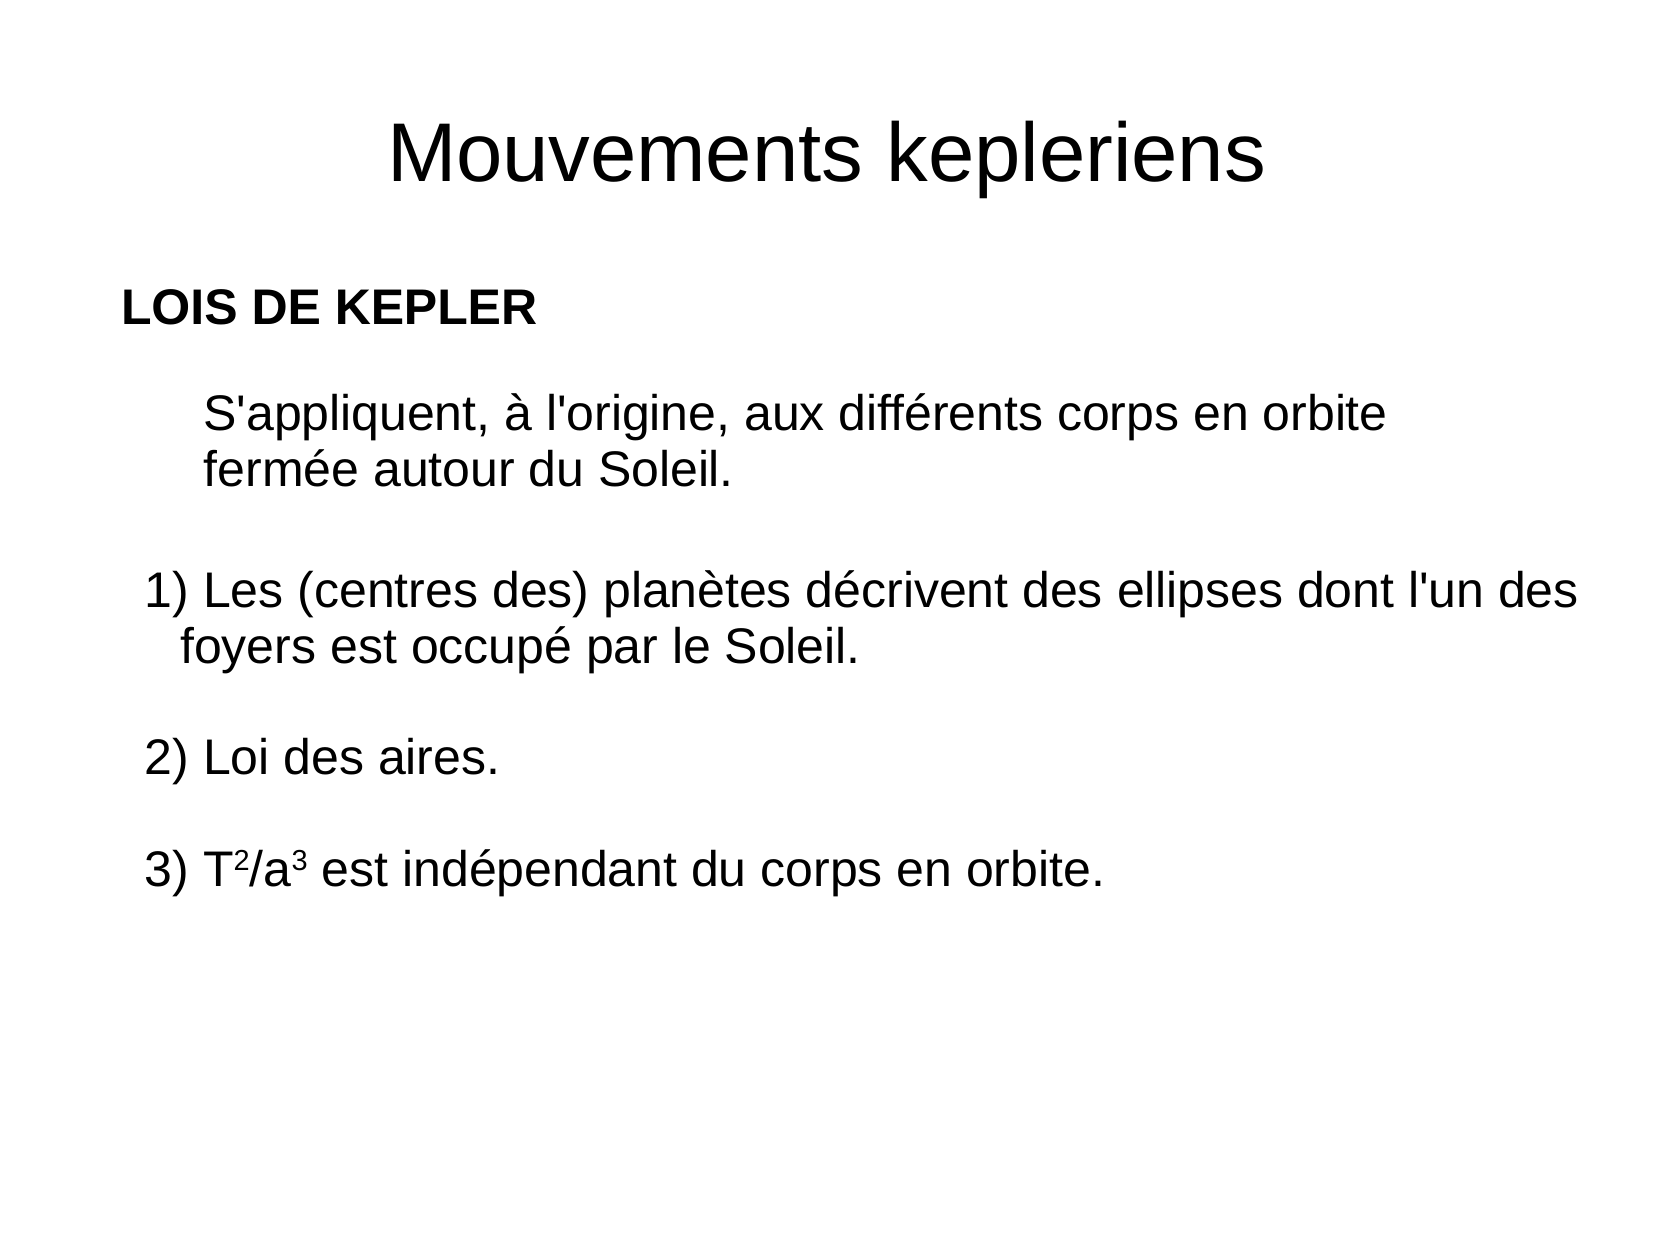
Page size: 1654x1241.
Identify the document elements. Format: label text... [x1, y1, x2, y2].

title Mouvements kepleriens [82, 49, 1571, 257]
text_box S'appliquent, à l'origine, aux différents corps en orbite fermée autour du Soleil. [188, 377, 1404, 505]
text_box LOIS DE KEPLER [106, 271, 553, 344]
text_box Les (centres des) planètes décrivent des ellipses dont l'un des foyers est occupé par le Soleil. Loi des aires. T2/a3 est indépendant du corps en orbite. [129, 555, 1595, 905]
